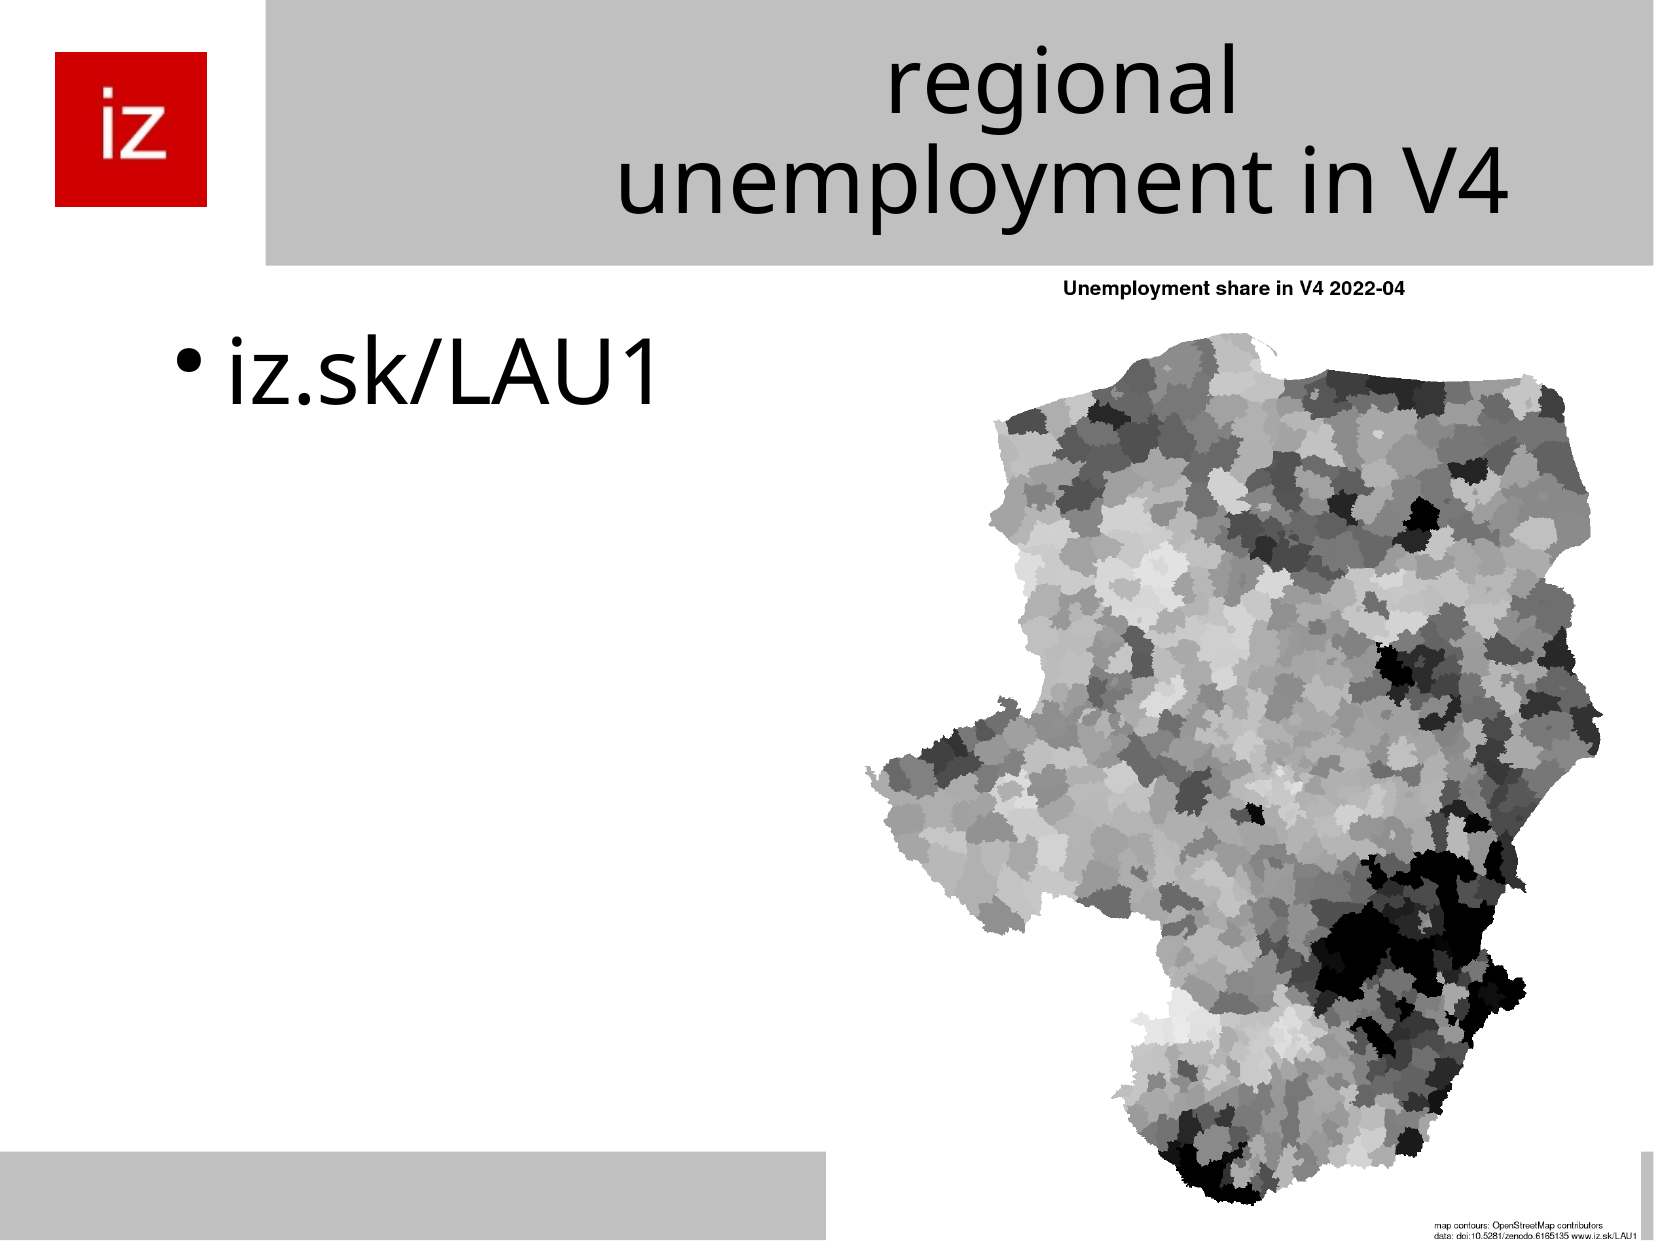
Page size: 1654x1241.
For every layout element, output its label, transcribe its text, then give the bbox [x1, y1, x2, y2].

title regional unemployment in V4 [561, 29, 1565, 237]
picture [55, 52, 207, 207]
picture [826, 278, 1641, 1241]
list iz.sk/LAU1 [59, 324, 735, 1106]
